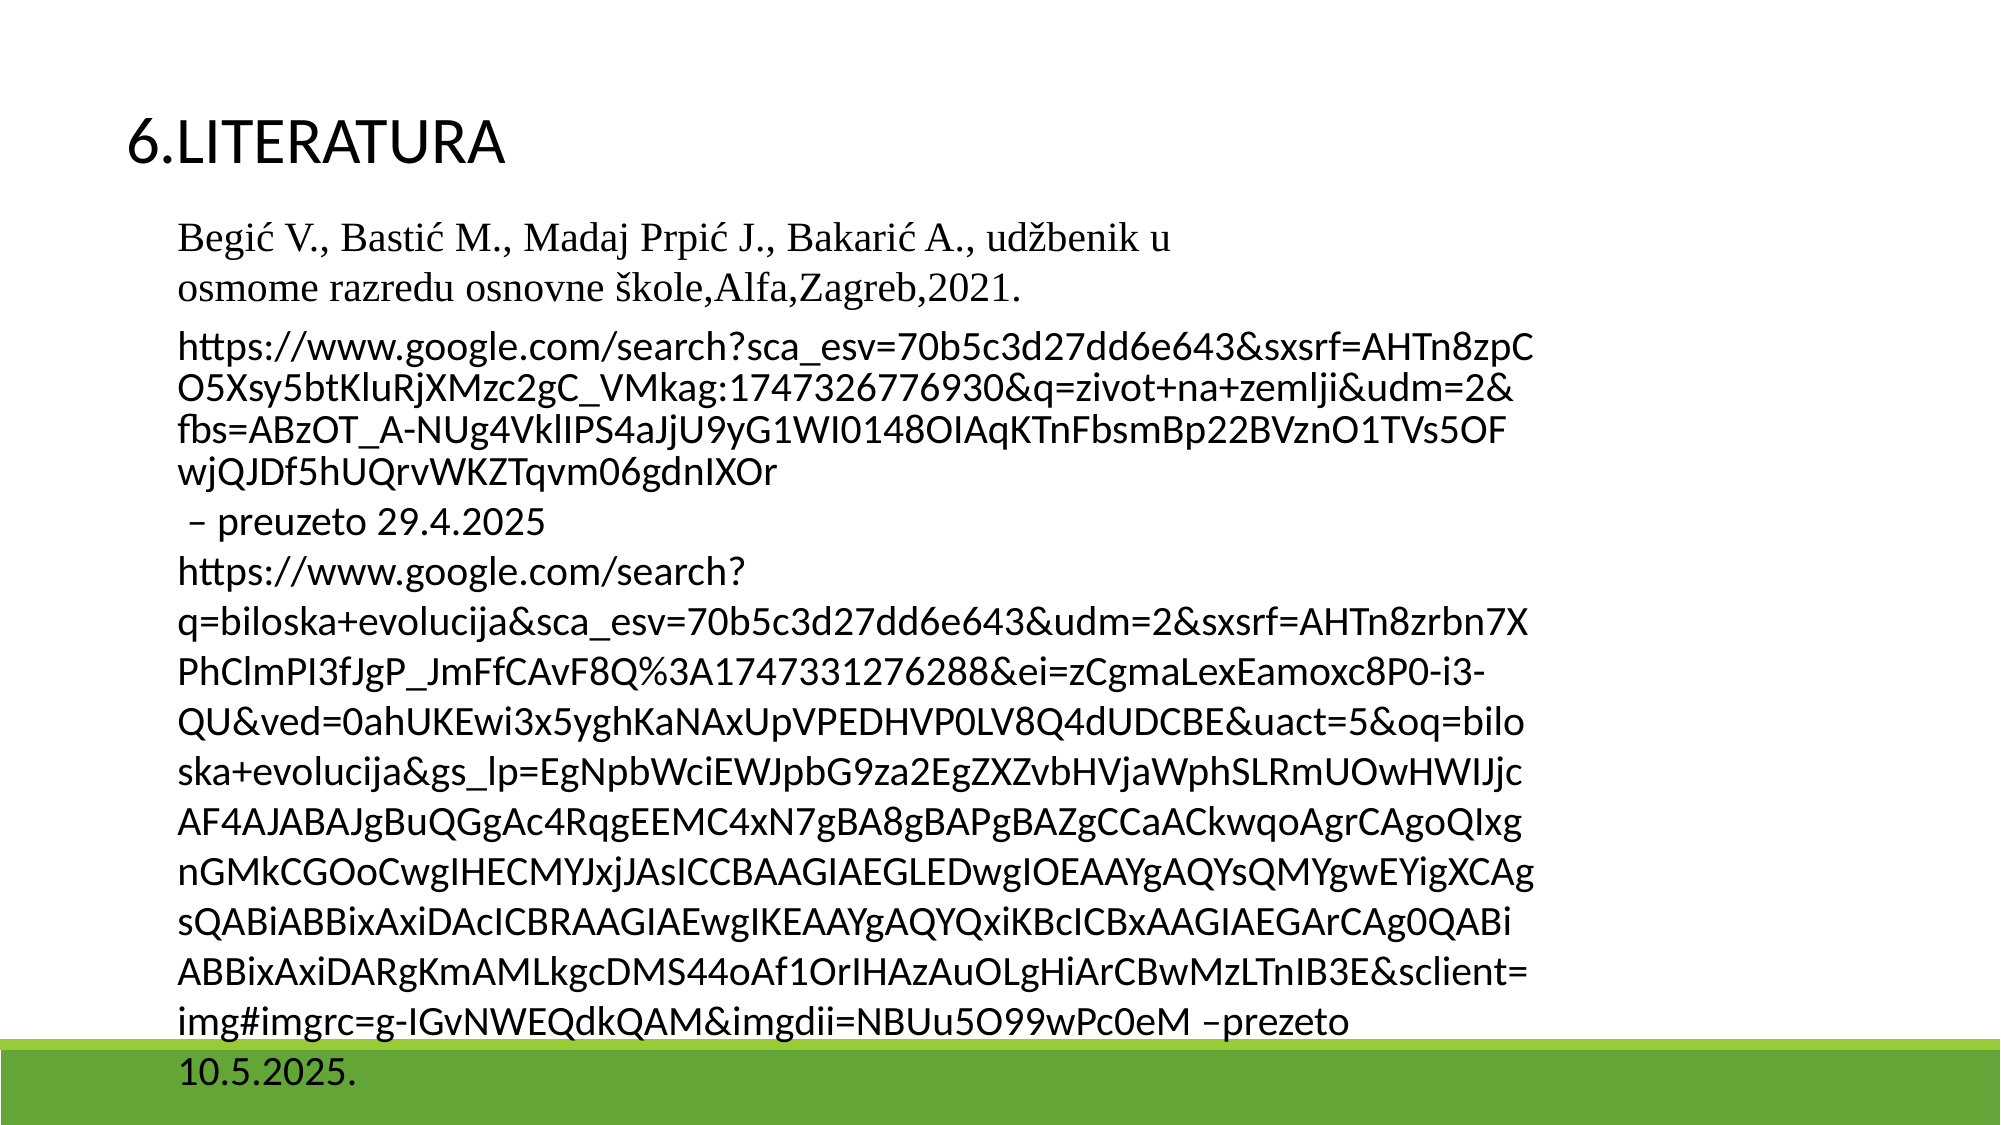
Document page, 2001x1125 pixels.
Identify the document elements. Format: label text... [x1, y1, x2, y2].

text_box Begić V., Bastić M., Madaj Prpić J., Bakarić A., udžbenik u osmome razredu osnovne škole,Alfa,Zagreb,2021. [162, 202, 1330, 365]
text_box https://www.google.com/search?sca_esv=70b5c3d27dd6e643&sxsrf=AHTn8zpCO5Xsy5btKluRjXMzc2gC_VMkag:1747326776930&q=zivot+na+zemlji&udm=2&fbs=ABzOT_A-NUg4VklIPS4aJjU9yG1WI0148OIAqKTnFbsmBp22BVznO1TVs5OFwjQJDf5hUQrvWKZTqvm06gdnIXOr – preuzeto 29.4.2025 https://www.google.com/search?q=biloska+evolucija&sca_esv=70b5c3d27dd6e643&udm=2&sxsrf=AHTn8zrbn7XPhClmPI3fJgP_JmFfCAvF8Q%3A1747331276288&ei=zCgmaLexEamoxc8P0-i3-QU&ved=0ahUKEwi3x5yghKaNAxUpVPEDHVP0LV8Q4dUDCBE&uact=5&oq=biloska+evolucija&gs_lp=EgNpbWciEWJpbG9za2EgZXZvbHVjaWphSLRmUOwHWIJjcAF4AJABAJgBuQGgAc4RqgEEMC4xN7gBA8gBAPgBAZgCCaACkwqoAgrCAgoQIxgnGMkCGOoCwgIHECMYJxjJAsICCBAAGIAEGLEDwgIOEAAYgAQYsQMYgwEYigXCAgsQABiABBixAxiDAcICBRAAGIAEwgIKEAAYgAQYQxiKBcICBxAAGIAEGArCAg0QABiABBixAxiDARgKmAMLkgcDMS44oAf1OrIHAzAuOLgHiArCBwMzLTnIB3E&sclient=img#imgrc=g-IGvNWEQdkQAM&imgdii=NBUu5O99wPc0eM –prezeto 10.5.2025. [162, 310, 1551, 1084]
text_box 6.LITERATURA [110, 89, 676, 185]
